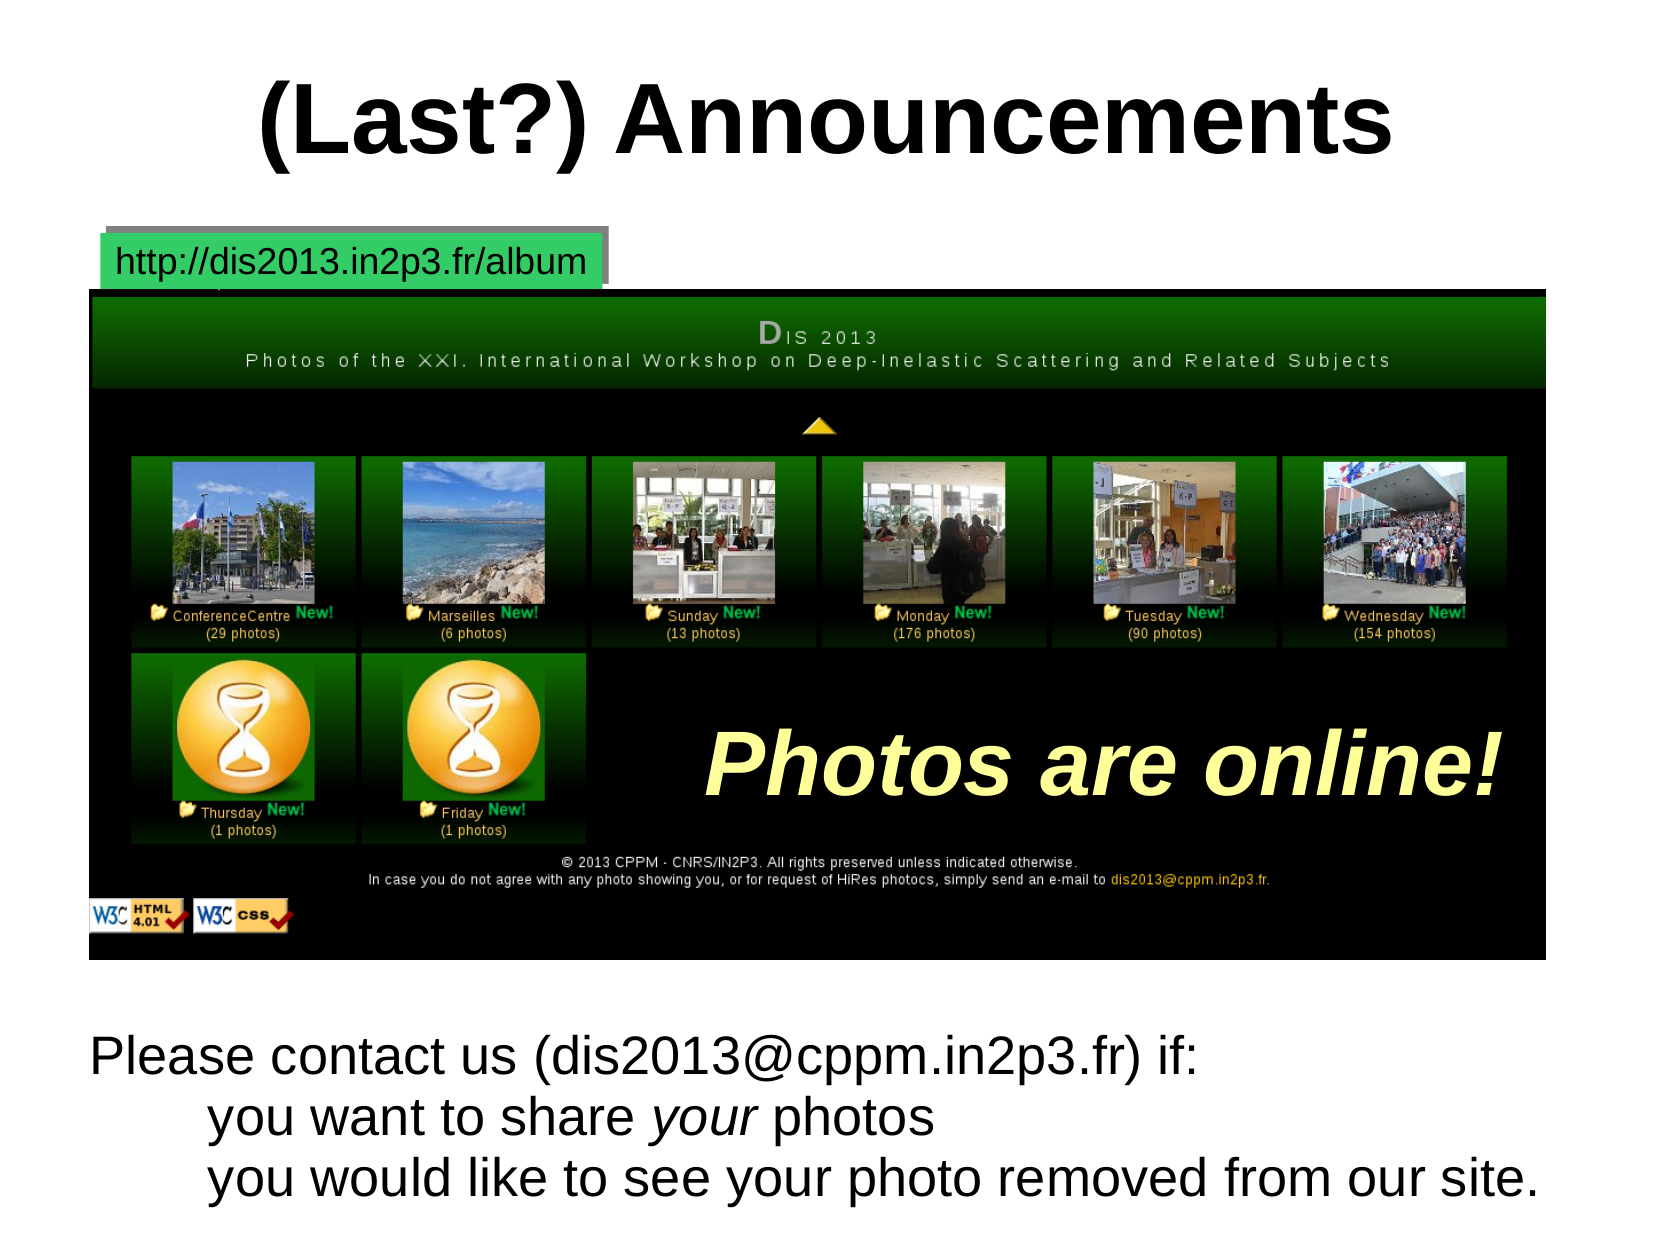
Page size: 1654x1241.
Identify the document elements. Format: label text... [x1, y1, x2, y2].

title (Last?) Announcements [82, 15, 1571, 223]
text_box Photos are online! [690, 705, 1520, 823]
picture [89, 289, 1546, 961]
text_box http://dis2013.in2p3.fr/album [100, 232, 603, 289]
text_box Please contact us (dis2013@cppm.in2p3.fr) if: you want to share your photos you would like to see your photo removed from our site. [75, 1018, 1557, 1216]
